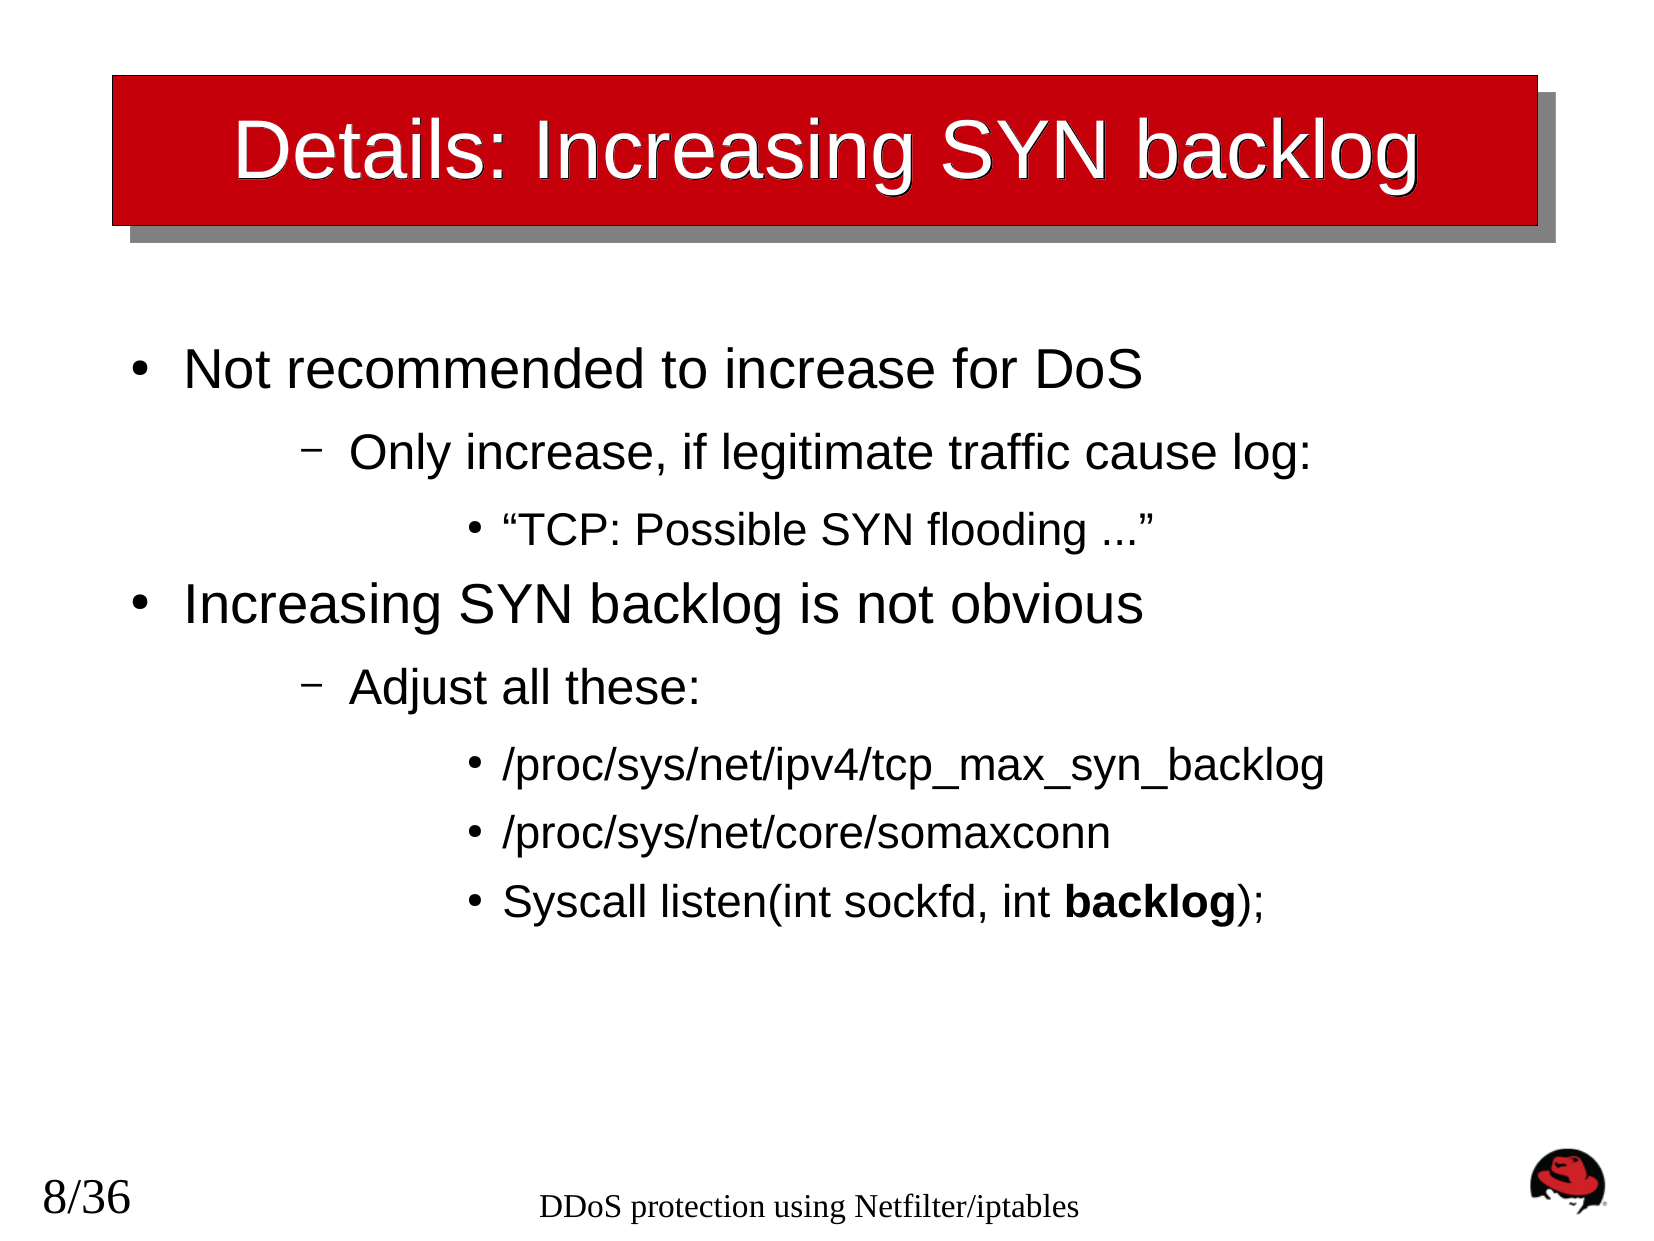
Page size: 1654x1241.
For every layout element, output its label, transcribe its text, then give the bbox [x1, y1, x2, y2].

list Not recommended to increase for DoS Only increase, if legitimate traffic cause log: “TCP: Possible SYN flooding ...” Increasing SYN backlog is not obvious Adjust all these: /proc/sys/net/ipv4/tcp_max_syn_backlog /proc/sys/net/core/somaxconn Syscall listen(int sockfd, int backlog); [112, 337, 1538, 1126]
title Details: Increasing SYN backlog [116, 75, 1538, 226]
picture [1529, 1146, 1613, 1224]
